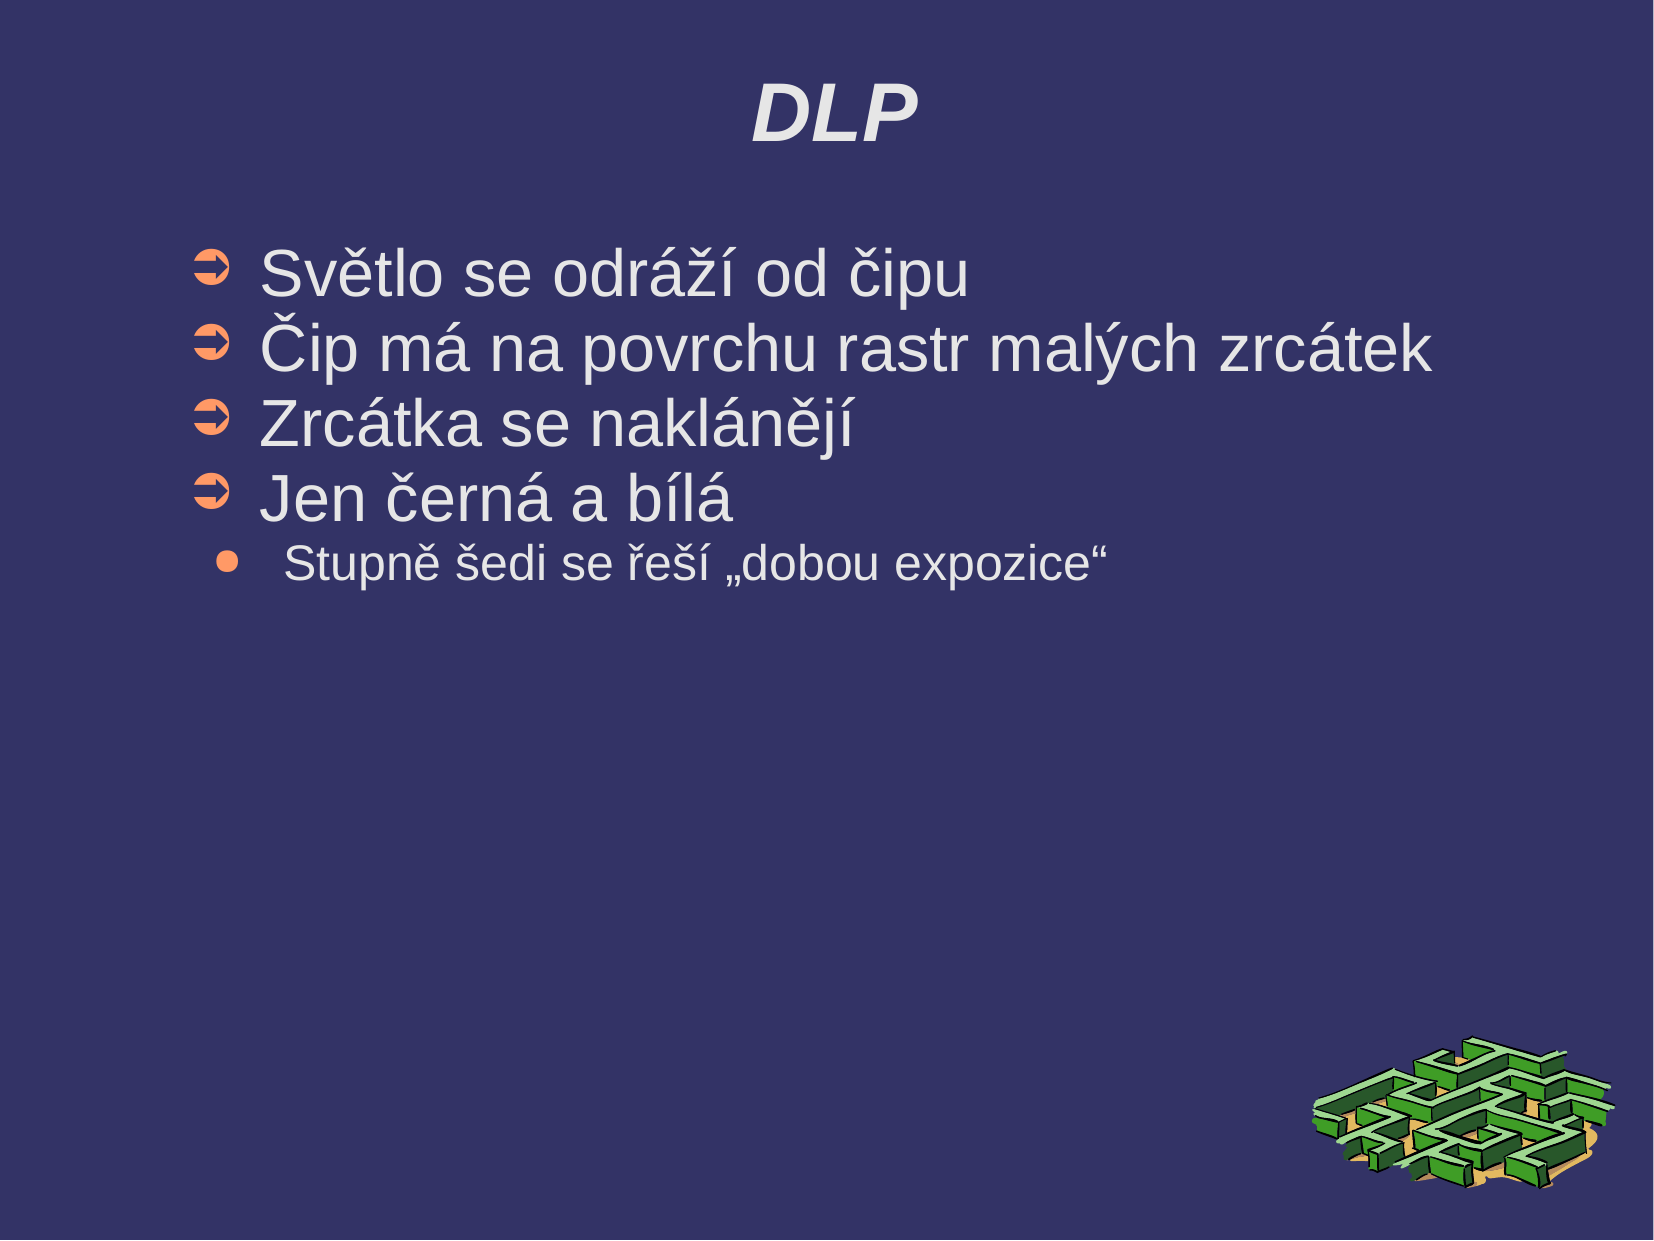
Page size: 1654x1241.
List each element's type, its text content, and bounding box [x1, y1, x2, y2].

list Světlo se odráží od čipu Čip má na povrchu rastr malých zrcátek Zrcátka se naklánějí Jen černá a bílá Stupně šedi se řeší „dobou expozice“ [177, 236, 1568, 1003]
title DLP [128, 27, 1541, 199]
